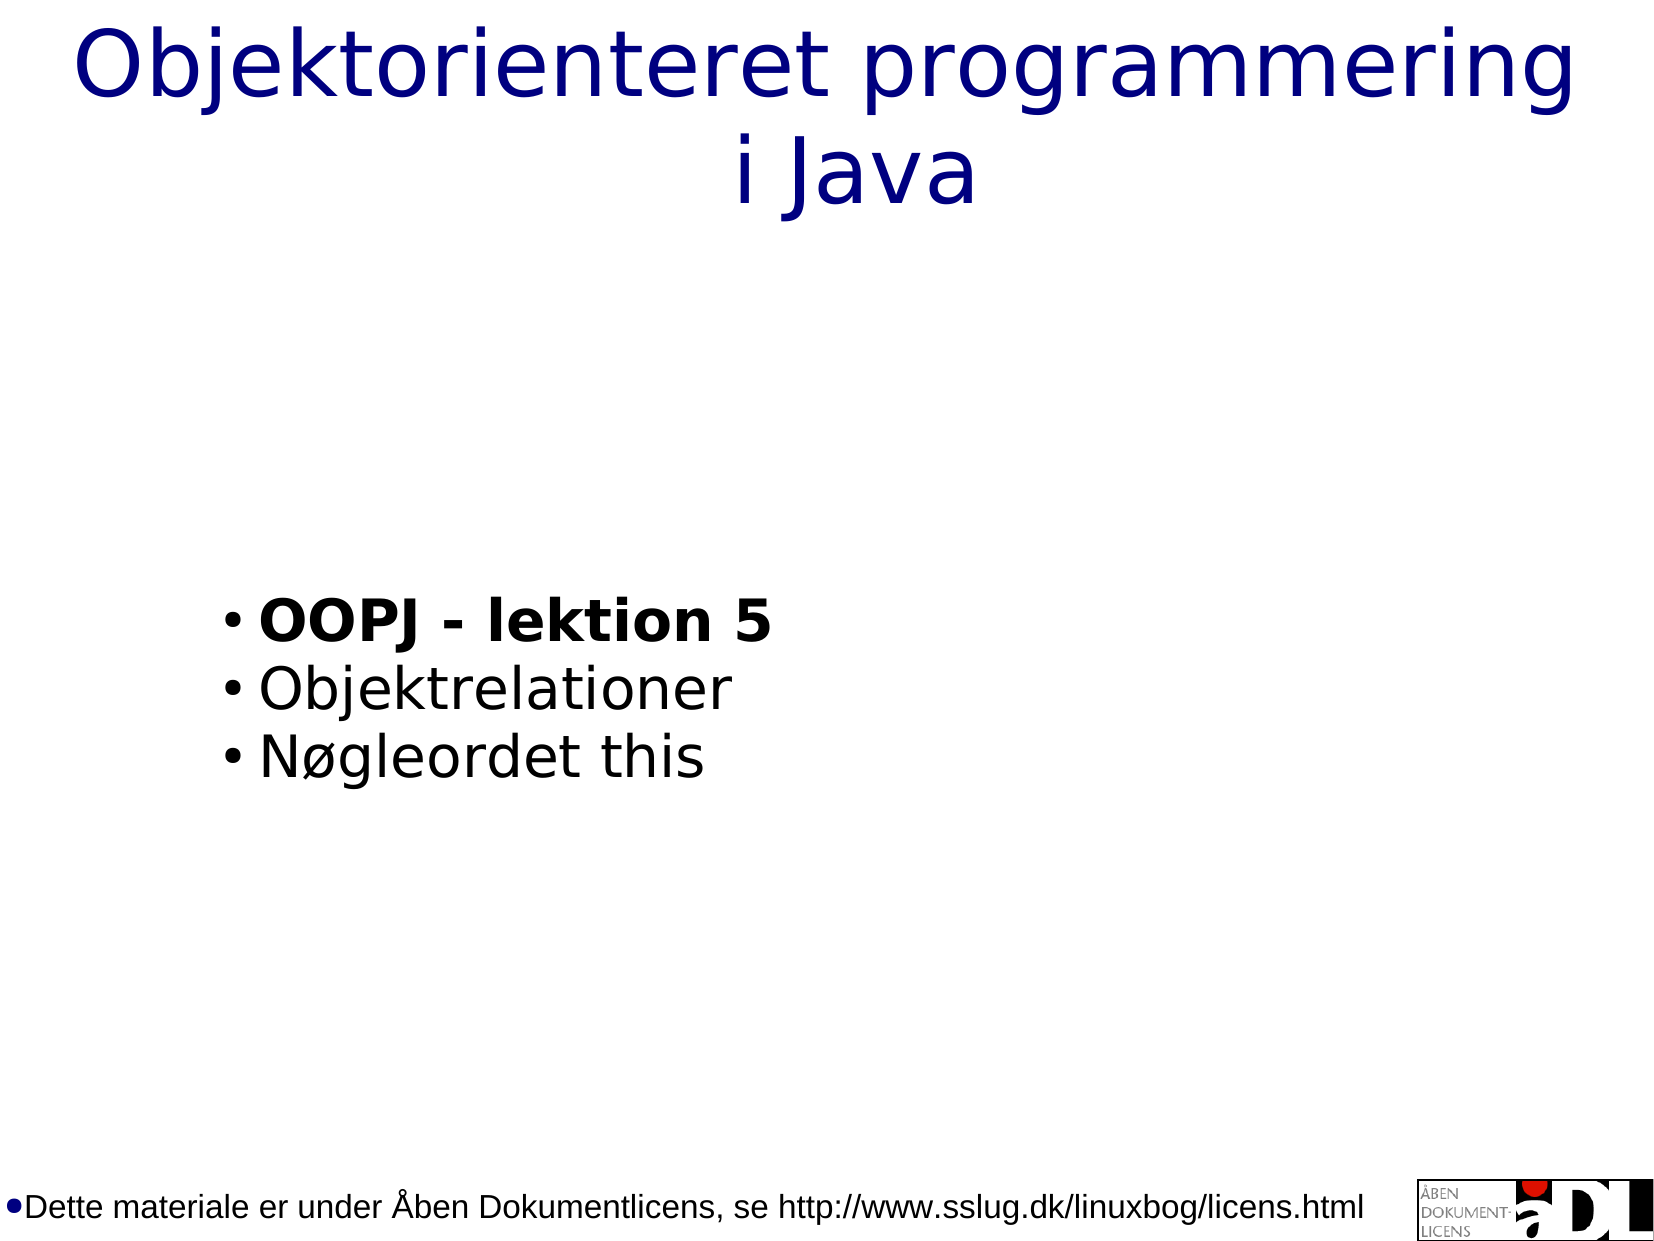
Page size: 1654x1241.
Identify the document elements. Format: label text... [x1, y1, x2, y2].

title Objektorienteret programmering i Java [72, 10, 1582, 225]
text_box Dette materiale er under Åben Dokumentlicens, se http://www.sslug.dk/linuxbog/licens.html [4, 1188, 1348, 1239]
subtitle OOPJ - lektion 5 Objektrelationer Nøgleordet this [151, 221, 1532, 1157]
picture [1417, 1179, 1654, 1241]
